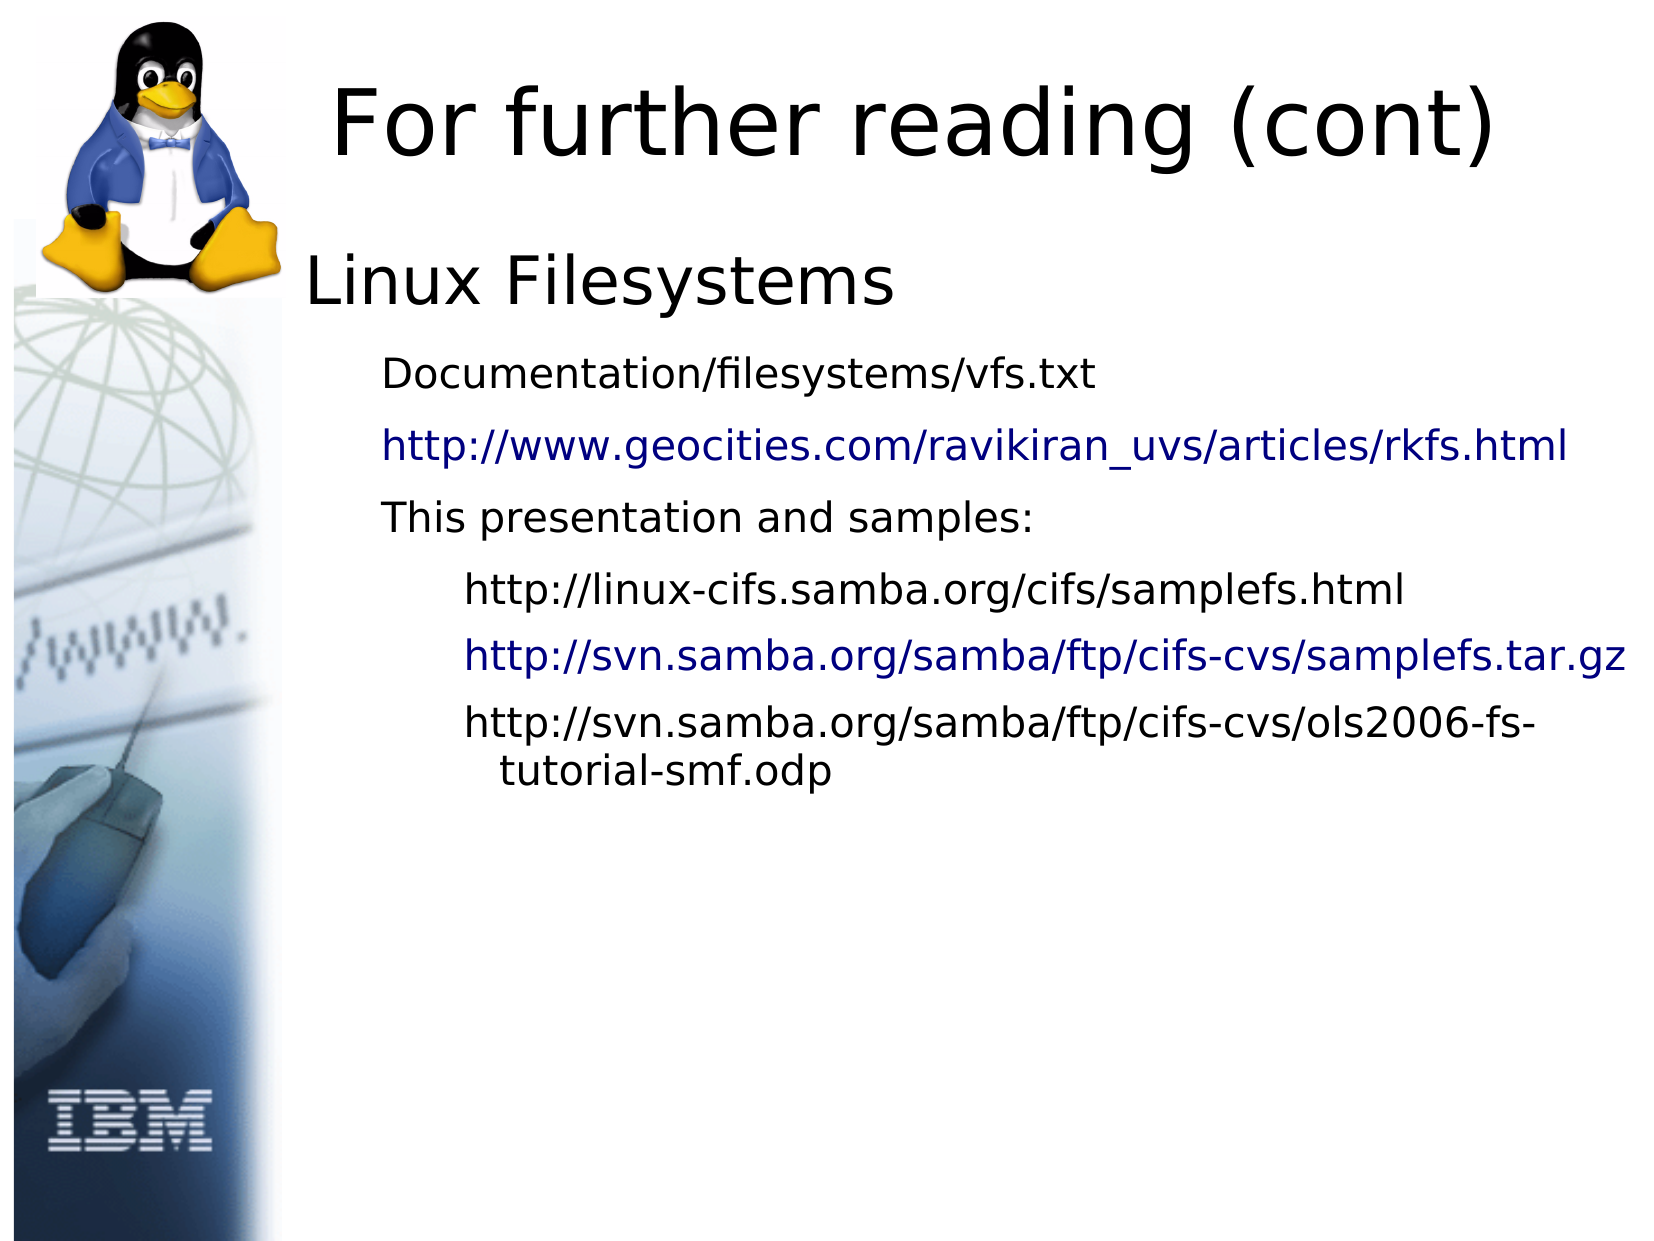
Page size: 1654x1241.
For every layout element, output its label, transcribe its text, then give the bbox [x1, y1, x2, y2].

title For further reading (cont) [301, 39, 1528, 209]
list Linux Filesystems Documentation/filesystems/vfs.txt http://www.geocities.com/ravikiran_uvs/articles/rkfs.html This presentation and samples: http://linux-cifs.samba.org/cifs/samplefs.html http://svn.samba.org/samba/ftp/cifs-cvs/samplefs.tar.gz http://svn.samba.org/samba/ftp/cifs-cvs/ols2006-fs-tutorial-smf.odp [286, 243, 1654, 1182]
